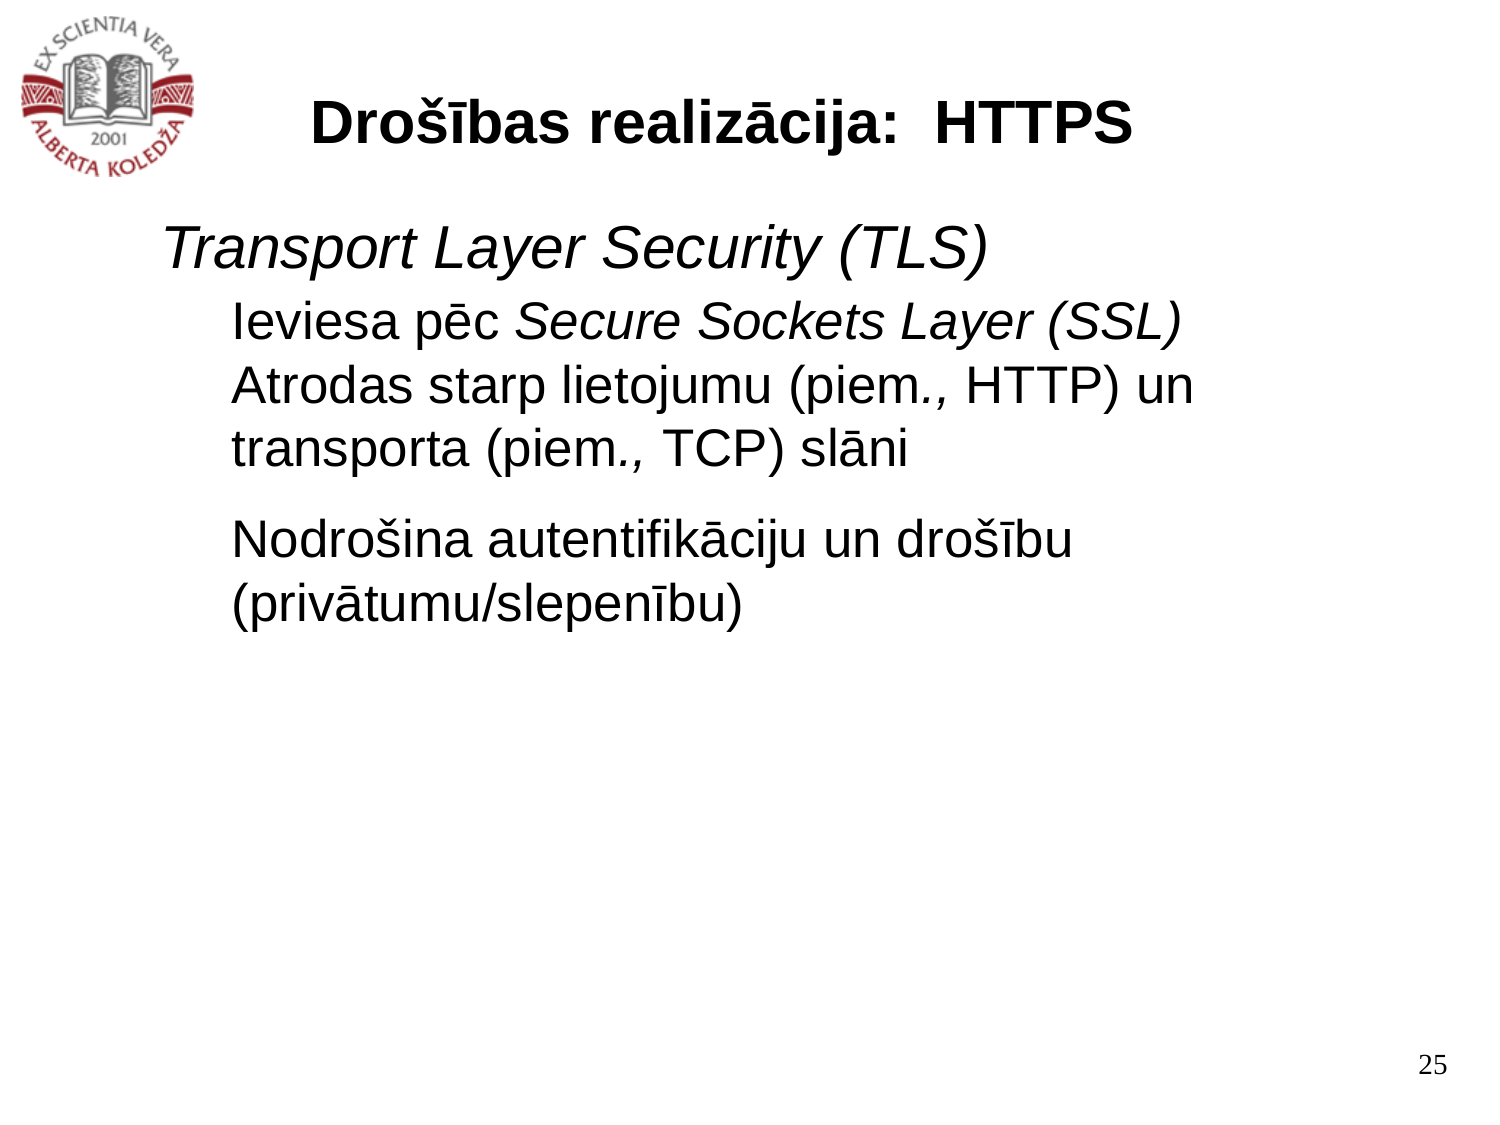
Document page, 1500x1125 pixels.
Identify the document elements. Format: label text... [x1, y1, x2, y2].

picture [21, 16, 194, 177]
list Transport Layer Security (TLS) Ieviesa pēc Secure Sockets Layer (SSL) Atrodas starp lietojumu (piem., HTTP) un transporta (piem., TCP) slāni Nodrošina autentifikāciju un drošību (privātumu/slepenību) [74, 200, 1463, 1101]
title Drošības realizācija: HTTPS [50, 62, 1374, 175]
